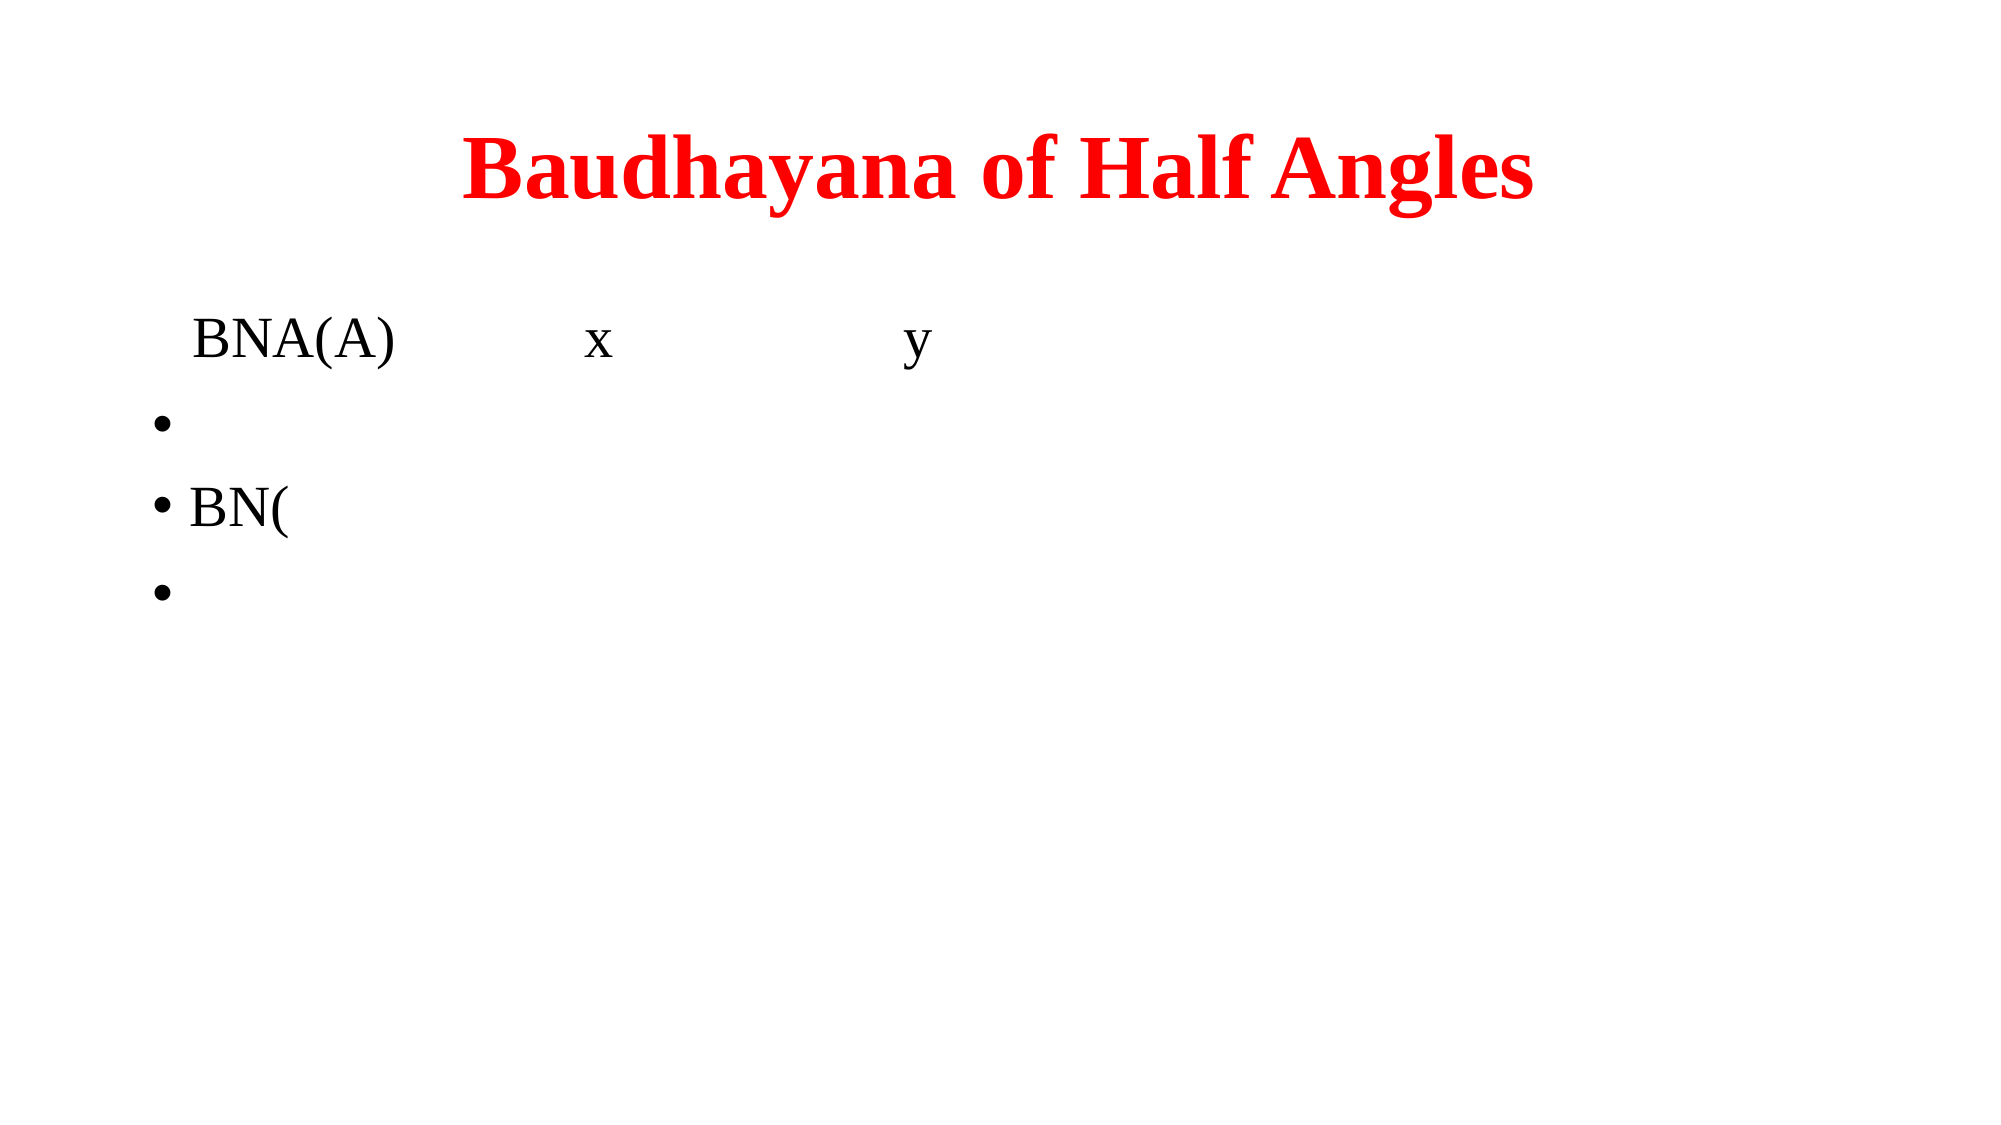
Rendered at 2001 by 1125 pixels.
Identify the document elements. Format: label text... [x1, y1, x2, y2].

title Baudhayana of Half Angles [137, 59, 1863, 278]
list BNA(A) x y BN( [137, 299, 1863, 1014]
